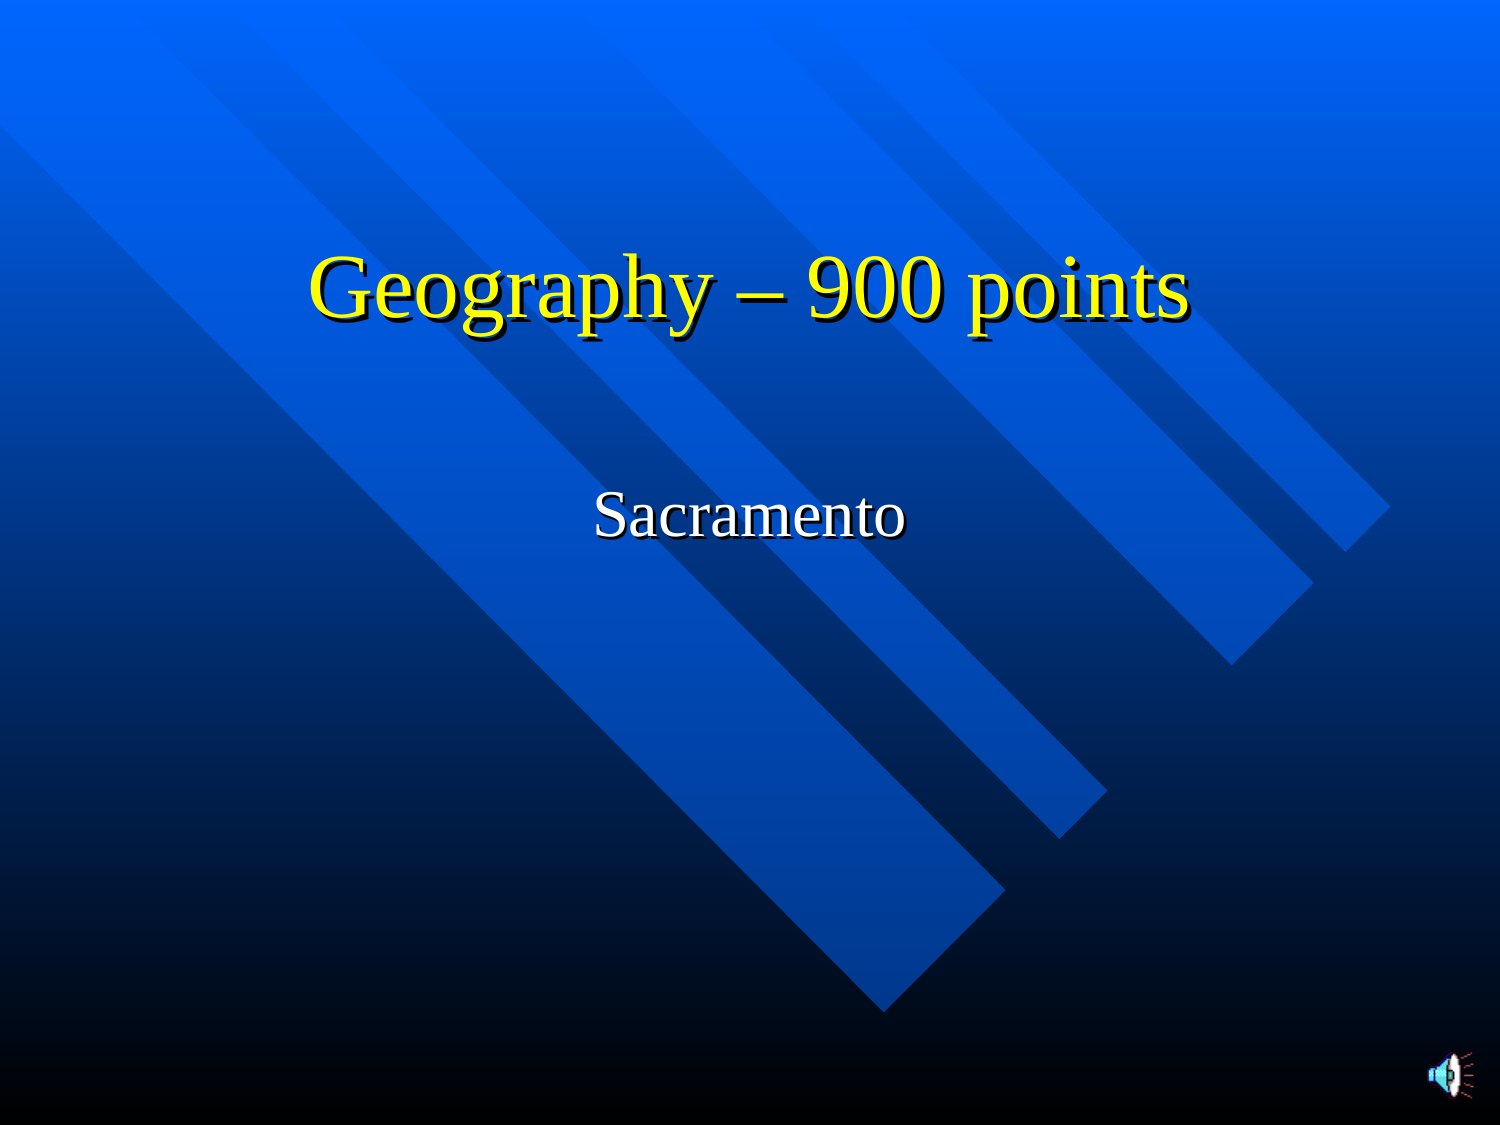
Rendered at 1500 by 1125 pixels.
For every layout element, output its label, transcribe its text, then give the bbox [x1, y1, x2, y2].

subtitle Sacramento [225, 462, 1276, 751]
picture [1426, 1051, 1477, 1102]
title Geography – 900 points [112, 187, 1388, 375]
